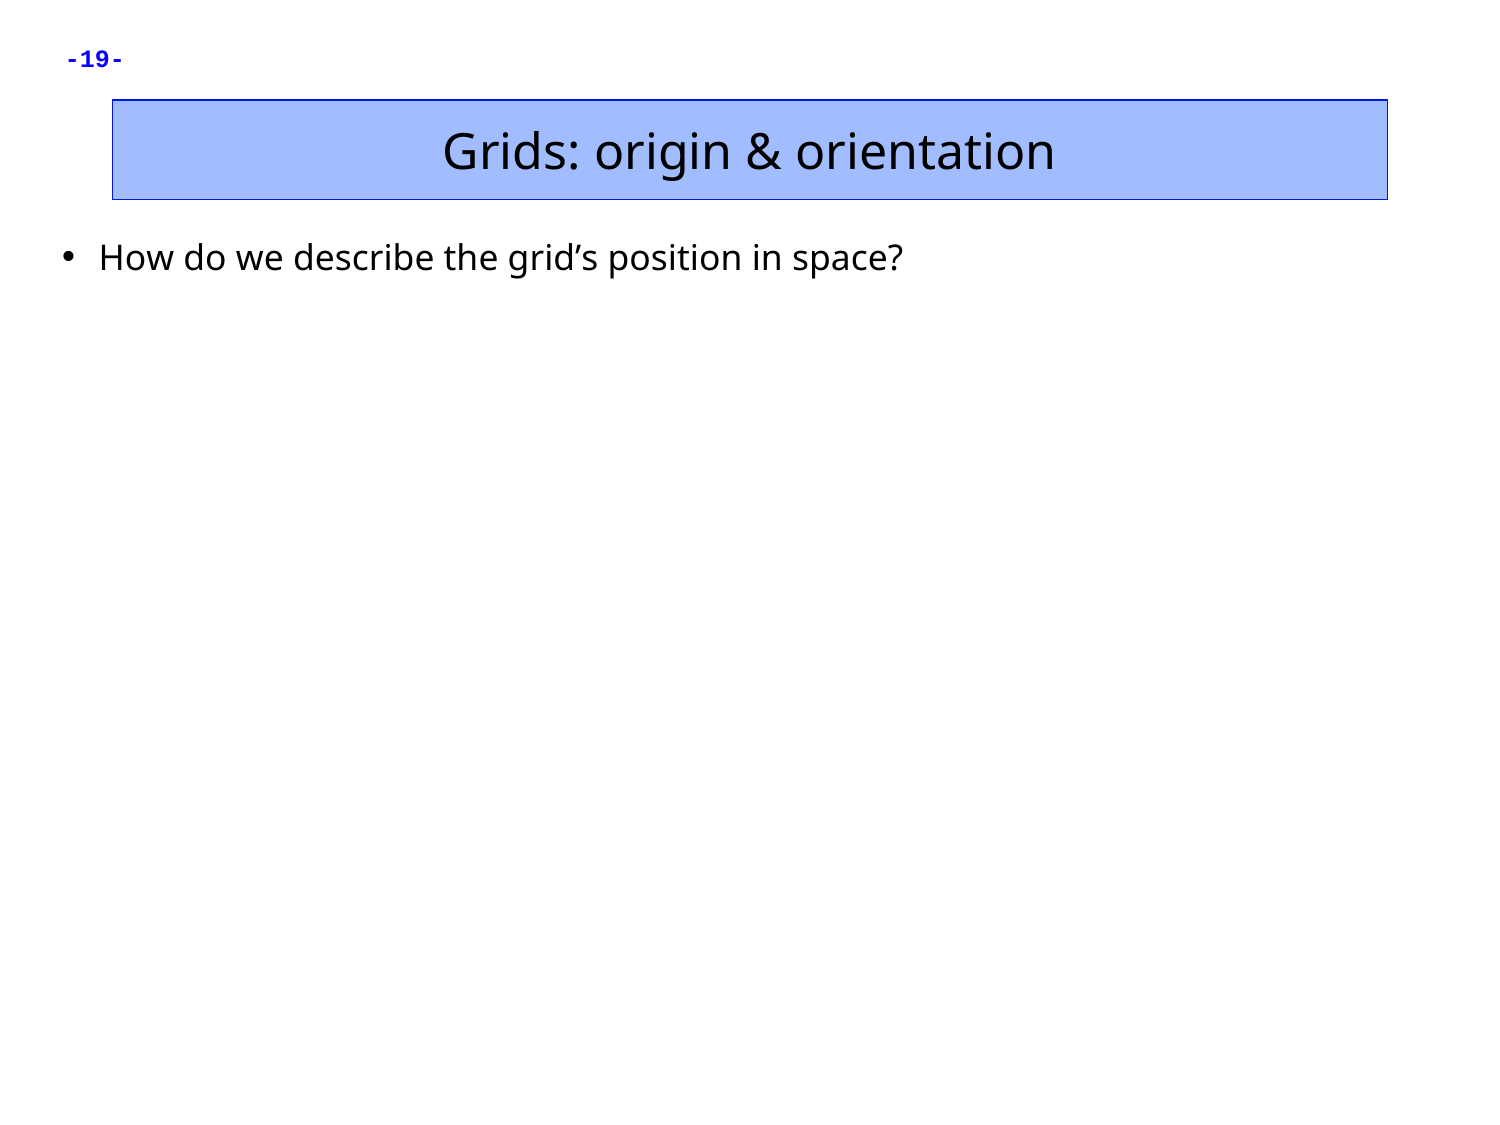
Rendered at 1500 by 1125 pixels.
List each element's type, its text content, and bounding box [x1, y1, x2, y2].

text_box How do we describe the grid’s position in space? [46, 226, 1489, 376]
text_box Grids: origin & orientation [112, 99, 1388, 200]
